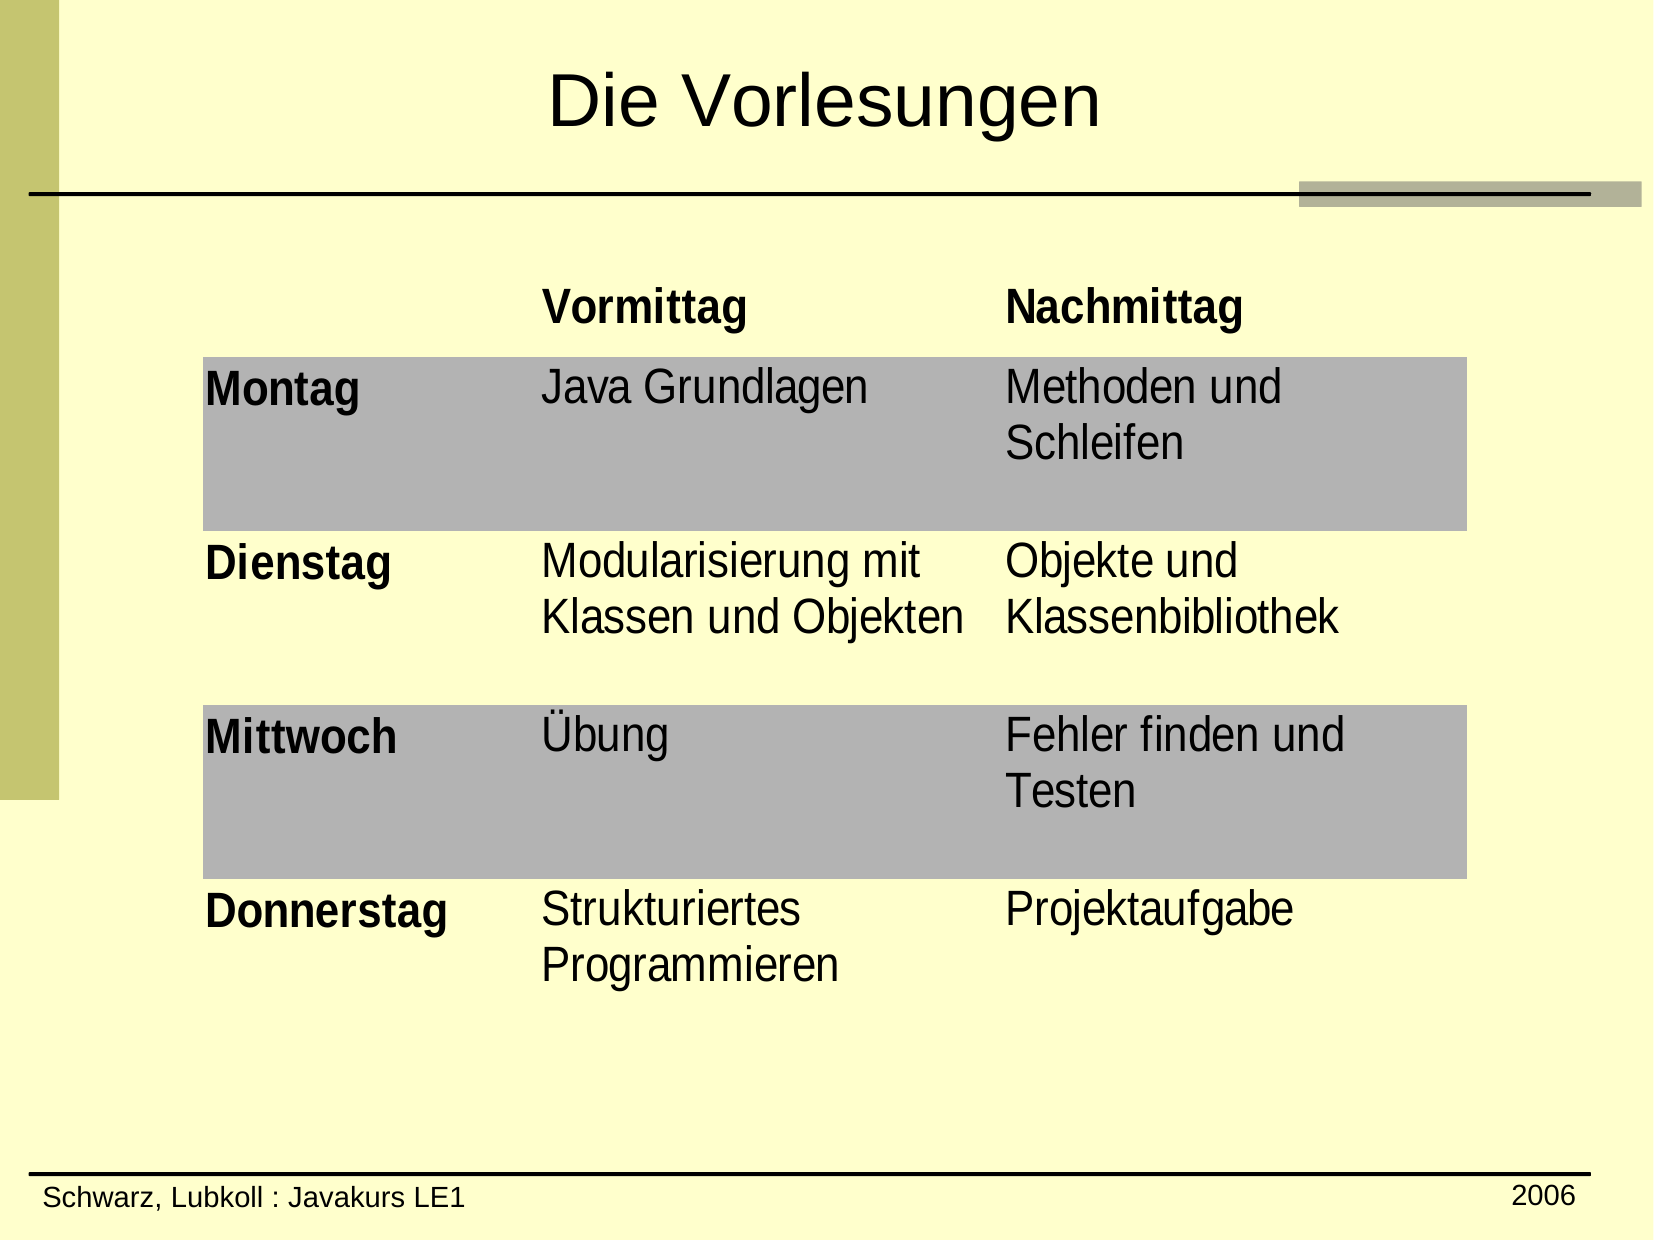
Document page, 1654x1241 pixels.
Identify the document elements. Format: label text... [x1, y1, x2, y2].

title Die Vorlesungen [119, 19, 1532, 188]
chart [203, 275, 1469, 1055]
